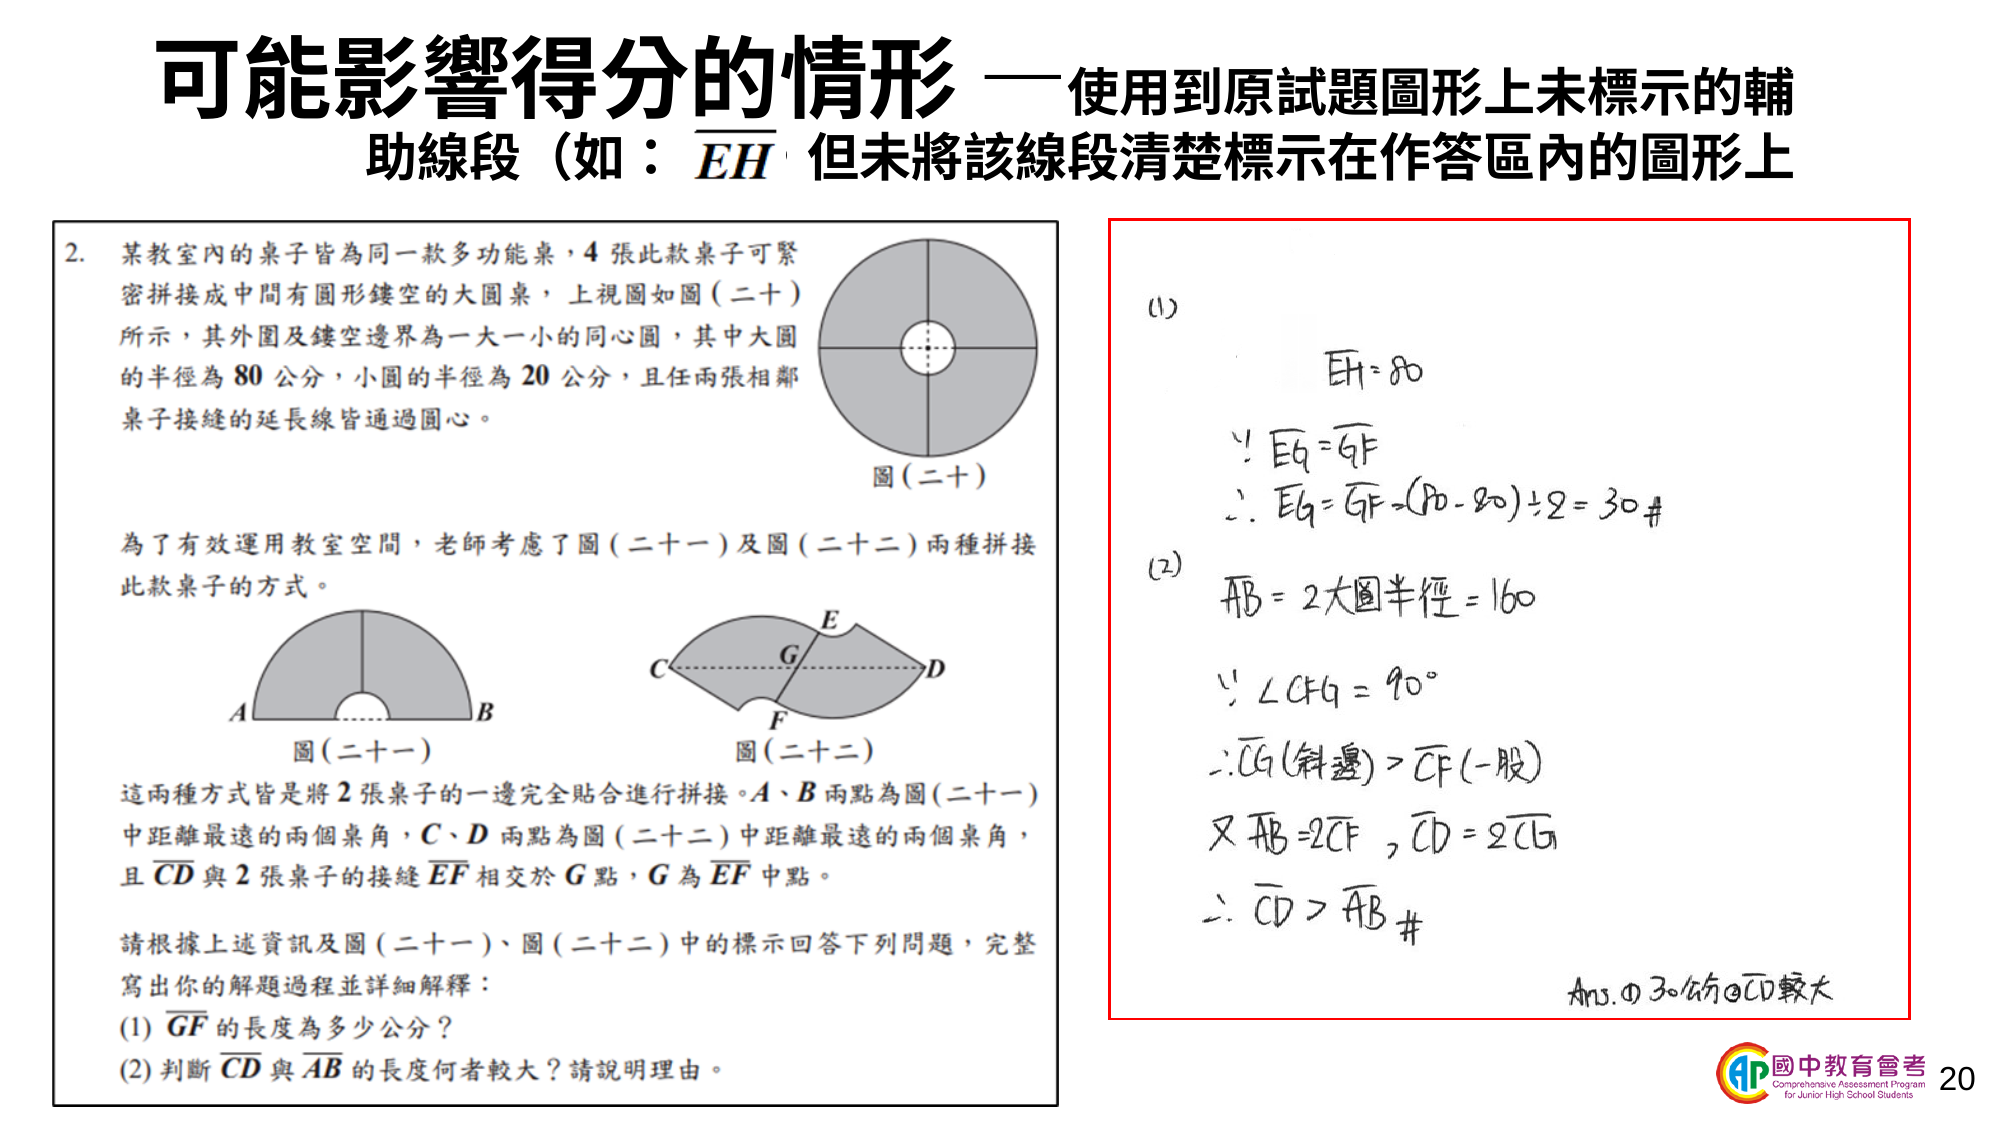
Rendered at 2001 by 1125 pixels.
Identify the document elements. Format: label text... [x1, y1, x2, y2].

picture [687, 119, 786, 187]
picture [52, 220, 1059, 1107]
title 可能影響得分的情形 —使用到原試題圖形上未標示的輔助線段（如： )，但未將該線段清楚標示在作答區內的圖形上 [137, 2, 1863, 220]
picture [1111, 220, 1909, 1018]
text_box [1923, 1047, 2000, 1108]
